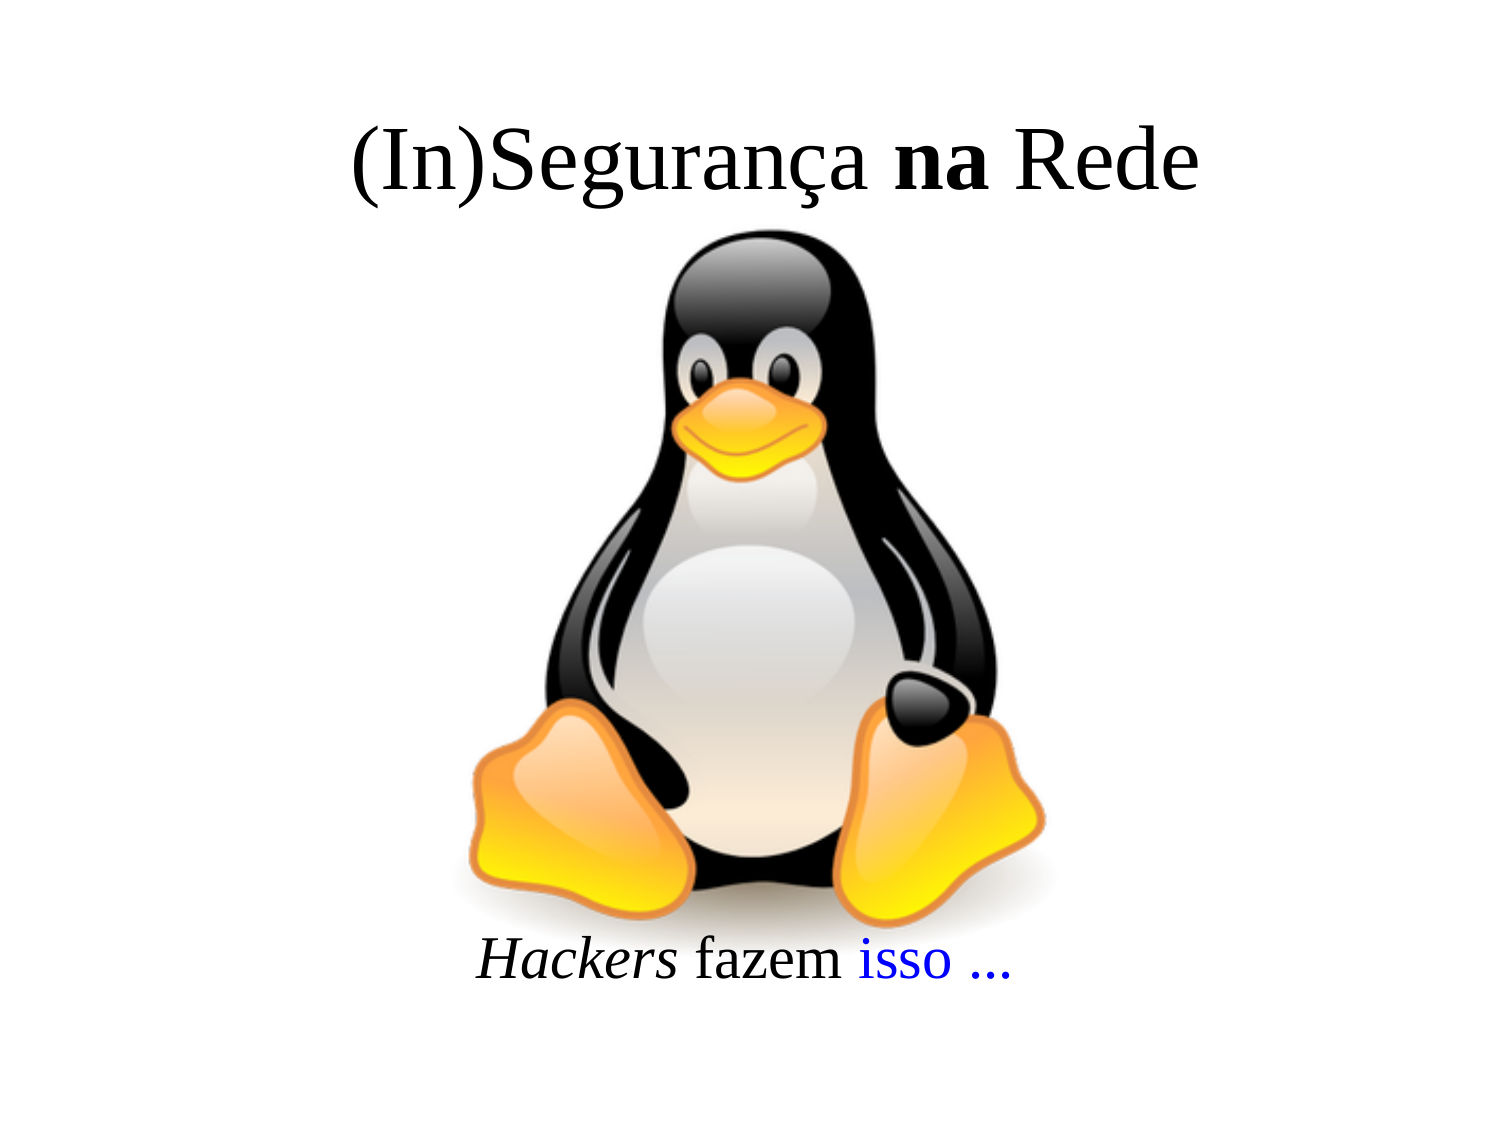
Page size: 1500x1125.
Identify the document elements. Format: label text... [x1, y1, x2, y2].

title (In)Segurança na Rede [138, 65, 1414, 253]
text_box Hackers fazem isso ... e se atira no mensageiro da insegurança [70, 924, 1421, 1061]
picture [448, 253, 1064, 924]
